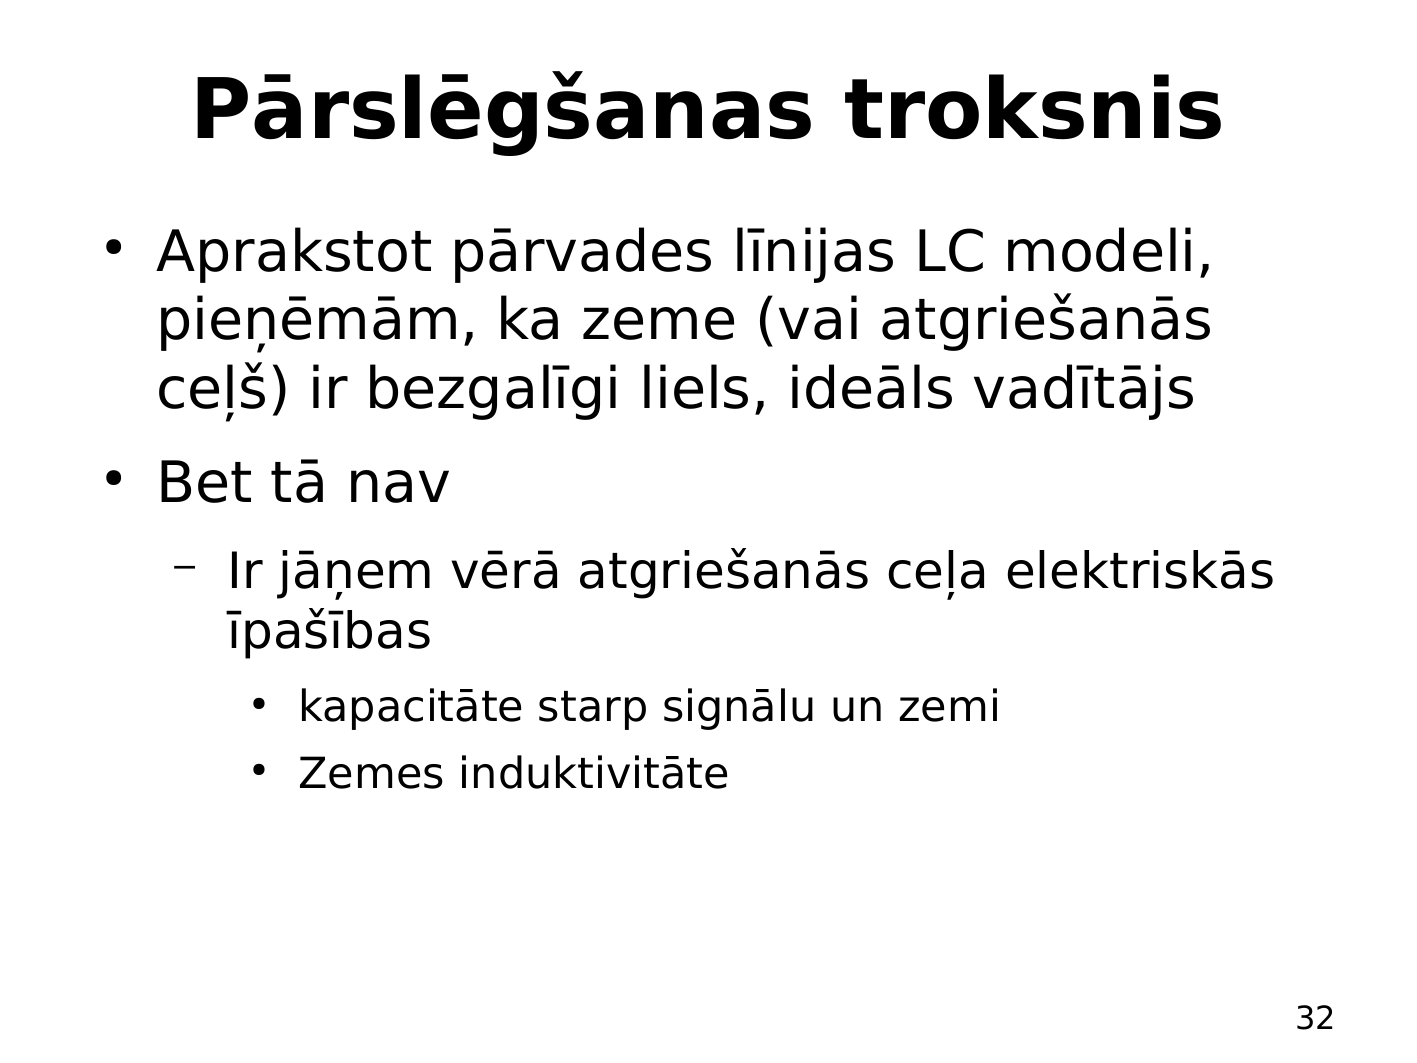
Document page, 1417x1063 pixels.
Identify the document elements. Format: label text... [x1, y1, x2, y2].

list Aprakstot pārvades līnijas LC modeli, pieņēmām, ka zeme (vai atgriešanās ceļš) ir bezgalīgi liels, ideāls vadītājs Bet tā nav Ir jāņem vērā atgriešanās ceļa elektriskās īpašības kapacitāte starp signālu un zemi Zemes induktivitāte [70, 206, 1346, 680]
title Pārslēgšanas troksnis [70, 42, 1346, 168]
